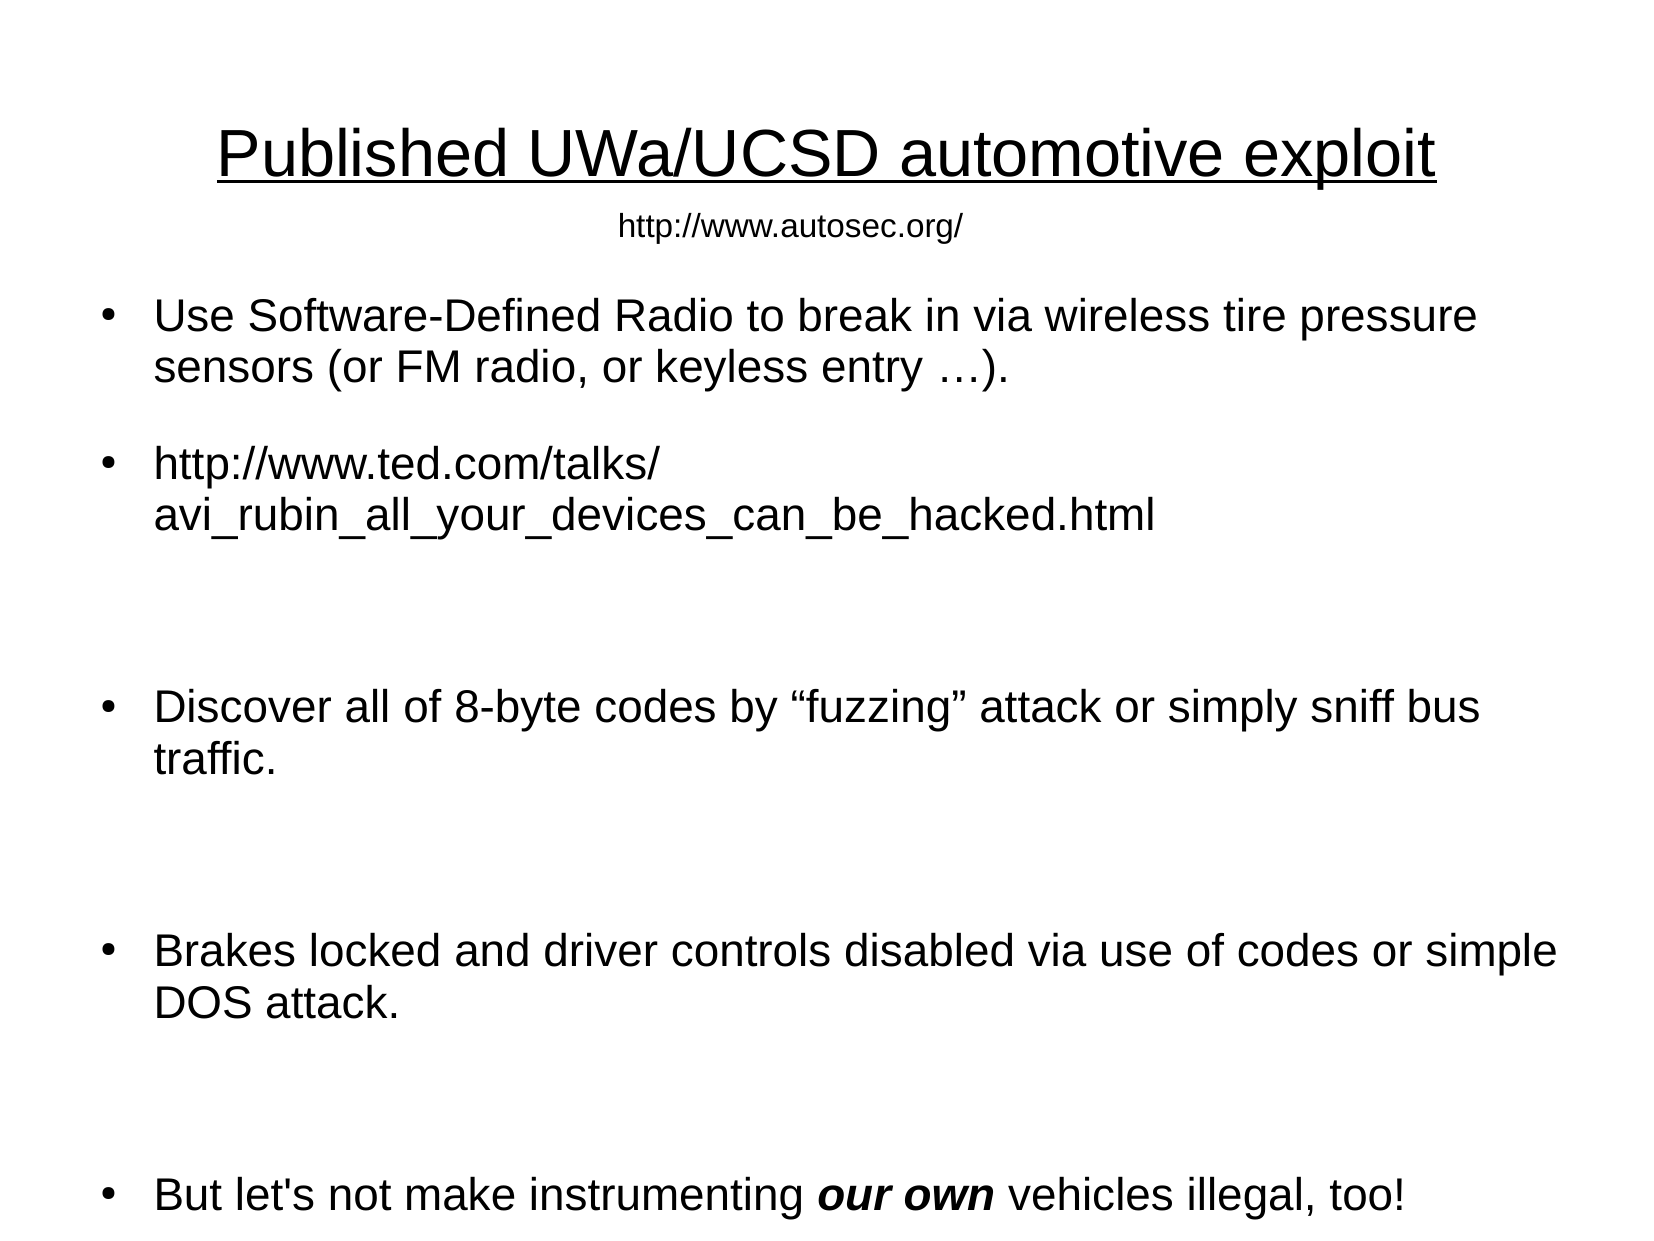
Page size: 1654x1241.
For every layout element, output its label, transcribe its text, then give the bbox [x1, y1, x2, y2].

list Use Software-Defined Radio to break in via wireless tire pressure sensors (or FM radio, or keyless entry …). http://www.ted.com/talks/avi_rubin_all_your_devices_can_be_hacked.html Discover all of 8-byte codes by “fuzzing” attack or simply sniff bus traffic. Brakes locked and driver controls disabled via use of codes or simple DOS attack. But let's not make instrumenting our own vehicles illegal, too! [82, 290, 1571, 1109]
text_box http://www.autosec.org/ [603, 199, 1021, 257]
title Published UWa/UCSD automotive exploit [82, 49, 1571, 257]
